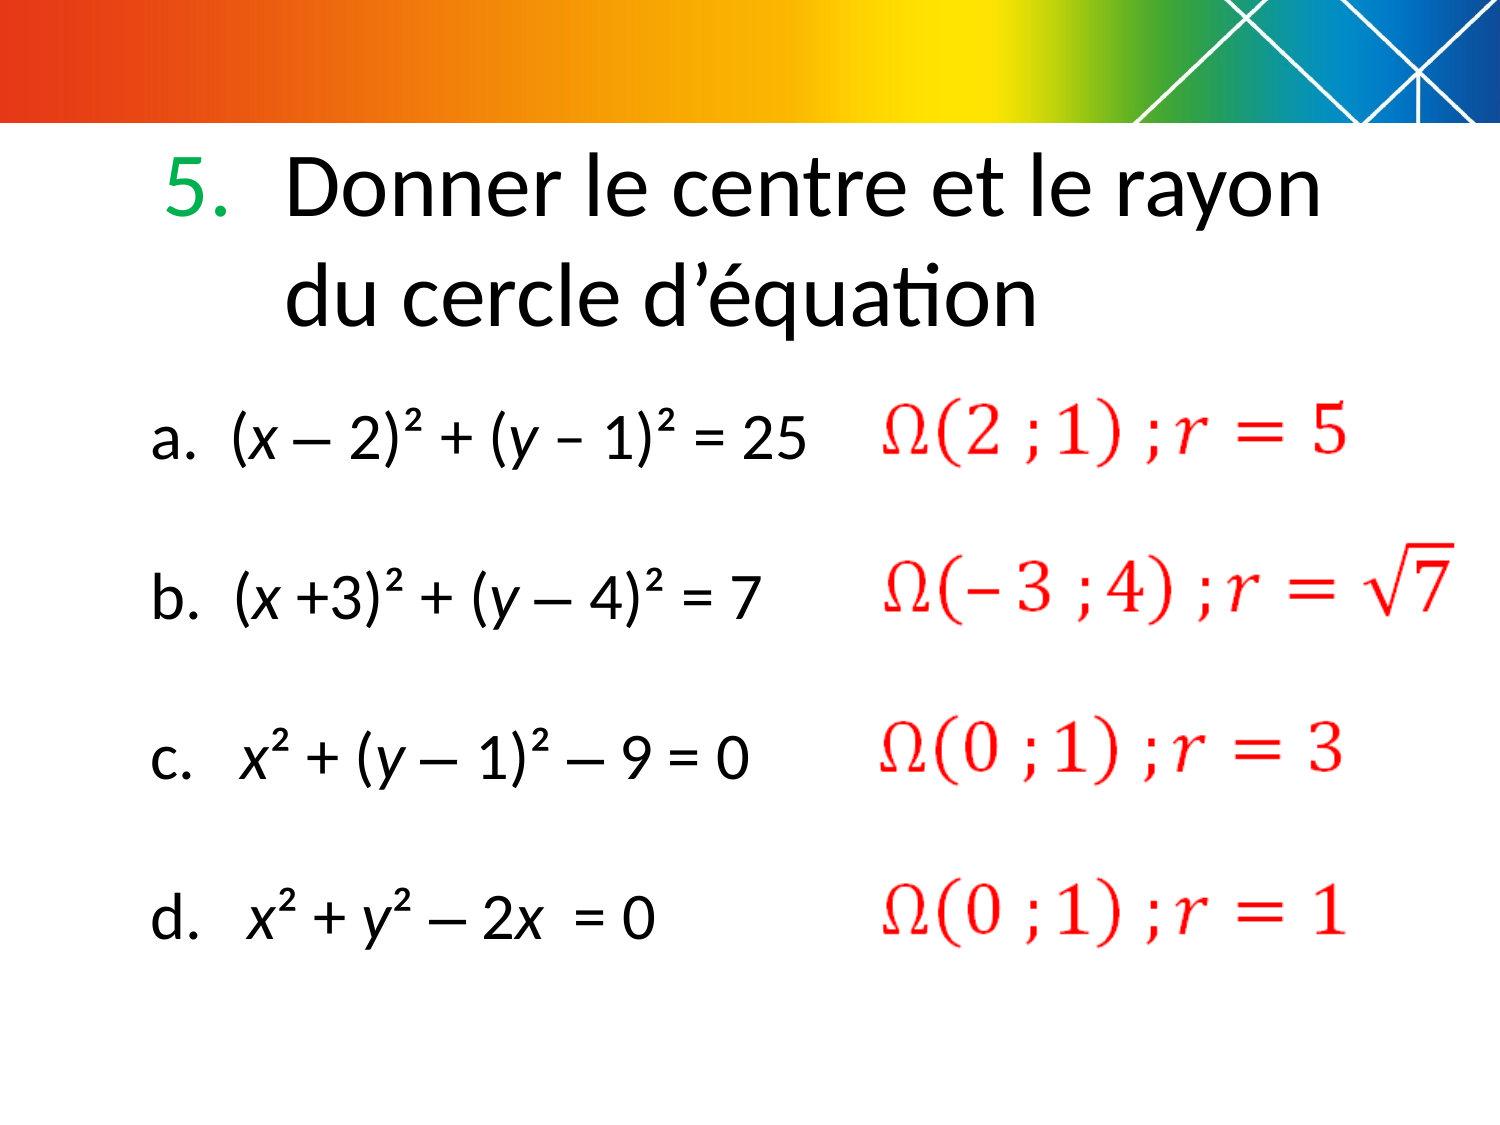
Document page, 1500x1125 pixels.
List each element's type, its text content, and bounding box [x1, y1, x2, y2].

picture [856, 704, 1355, 791]
title Donner le centre et le rayon du cercle d’équation [147, 116, 1426, 352]
picture [868, 385, 1370, 473]
picture [868, 537, 1467, 634]
picture [868, 857, 1359, 958]
picture [0, 0, 1351, 123]
text_box a. (x – 2)² + (y – 1)² = 25 b. (x +3)² + (y – 4)² = 7 c. x² + (y – 1)² – 9 = 0 d. x² + y² – 2x = 0 [135, 385, 987, 1125]
picture [1340, 0, 1500, 123]
